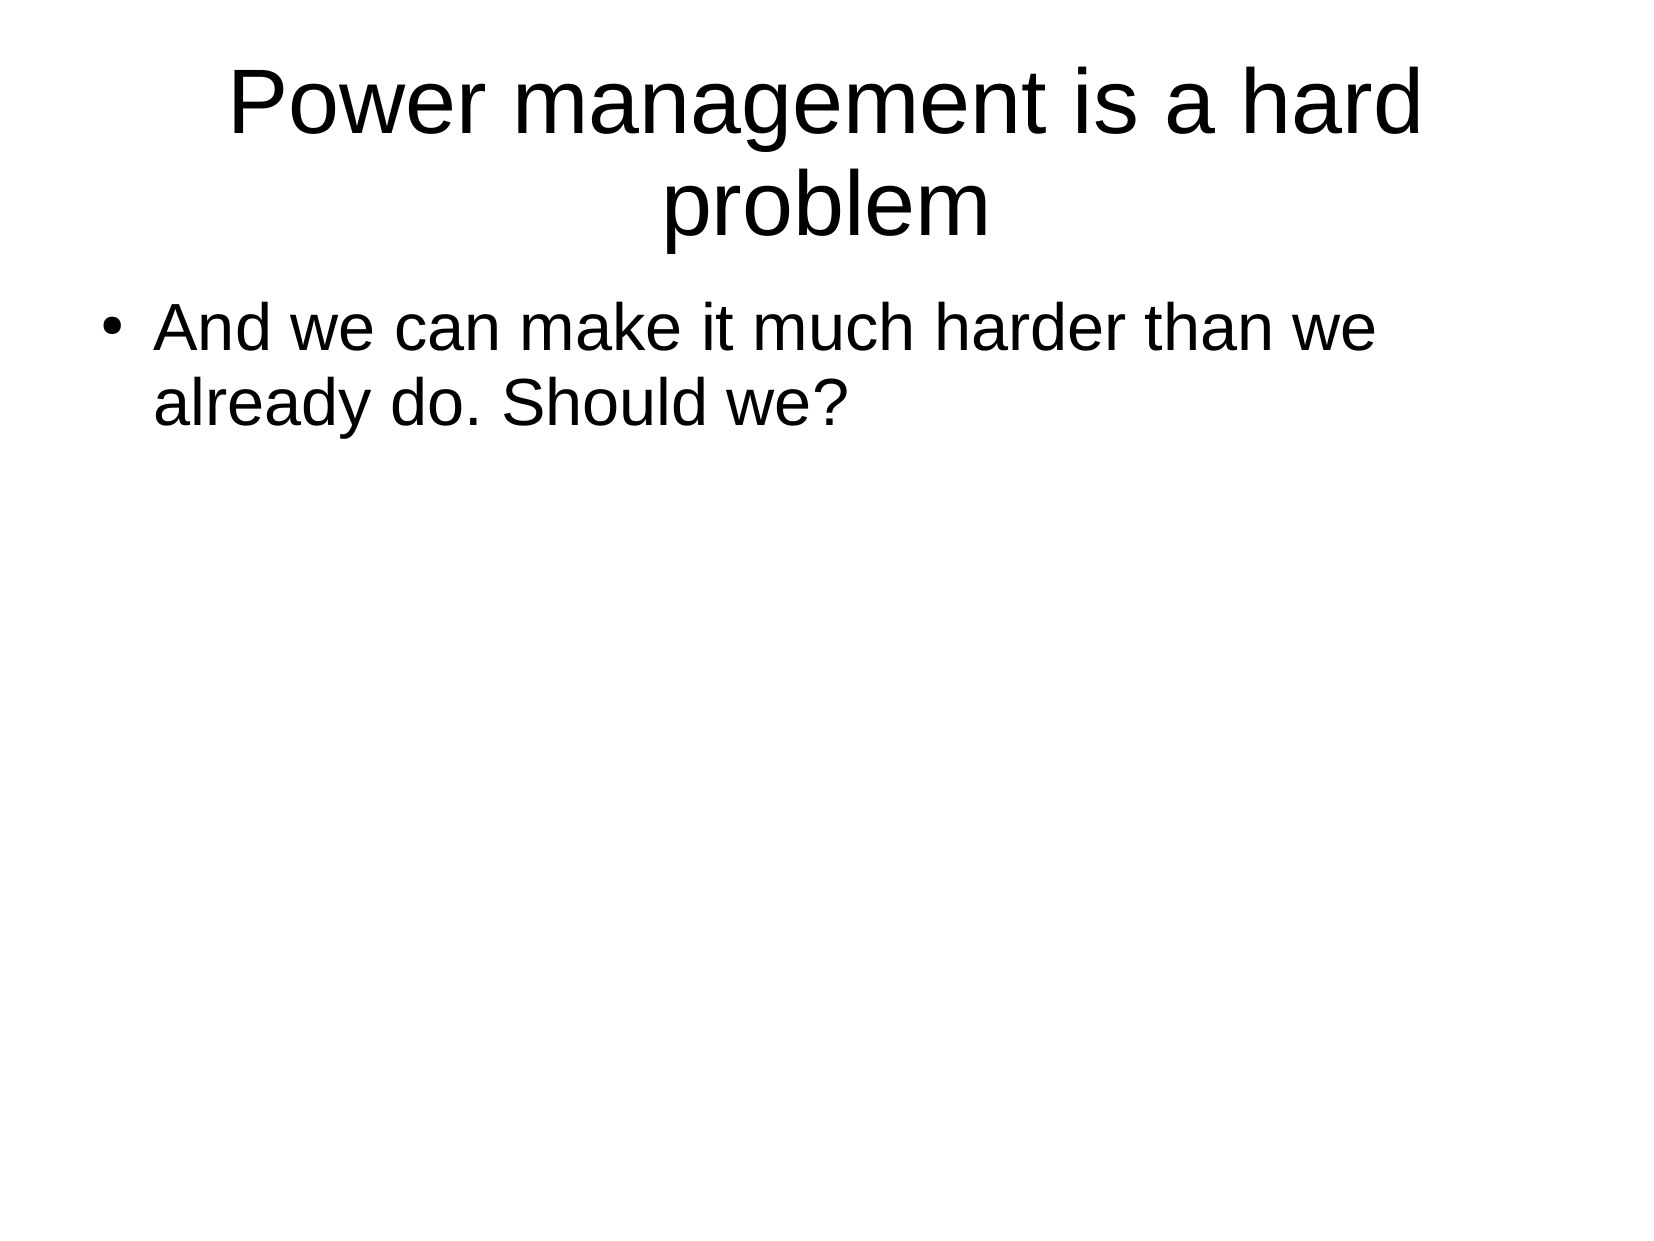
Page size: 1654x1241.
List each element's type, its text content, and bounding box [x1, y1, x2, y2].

list And we can make it much harder than we already do. Should we? [82, 290, 1571, 1109]
title Power management is a hard problem [82, 49, 1571, 257]
